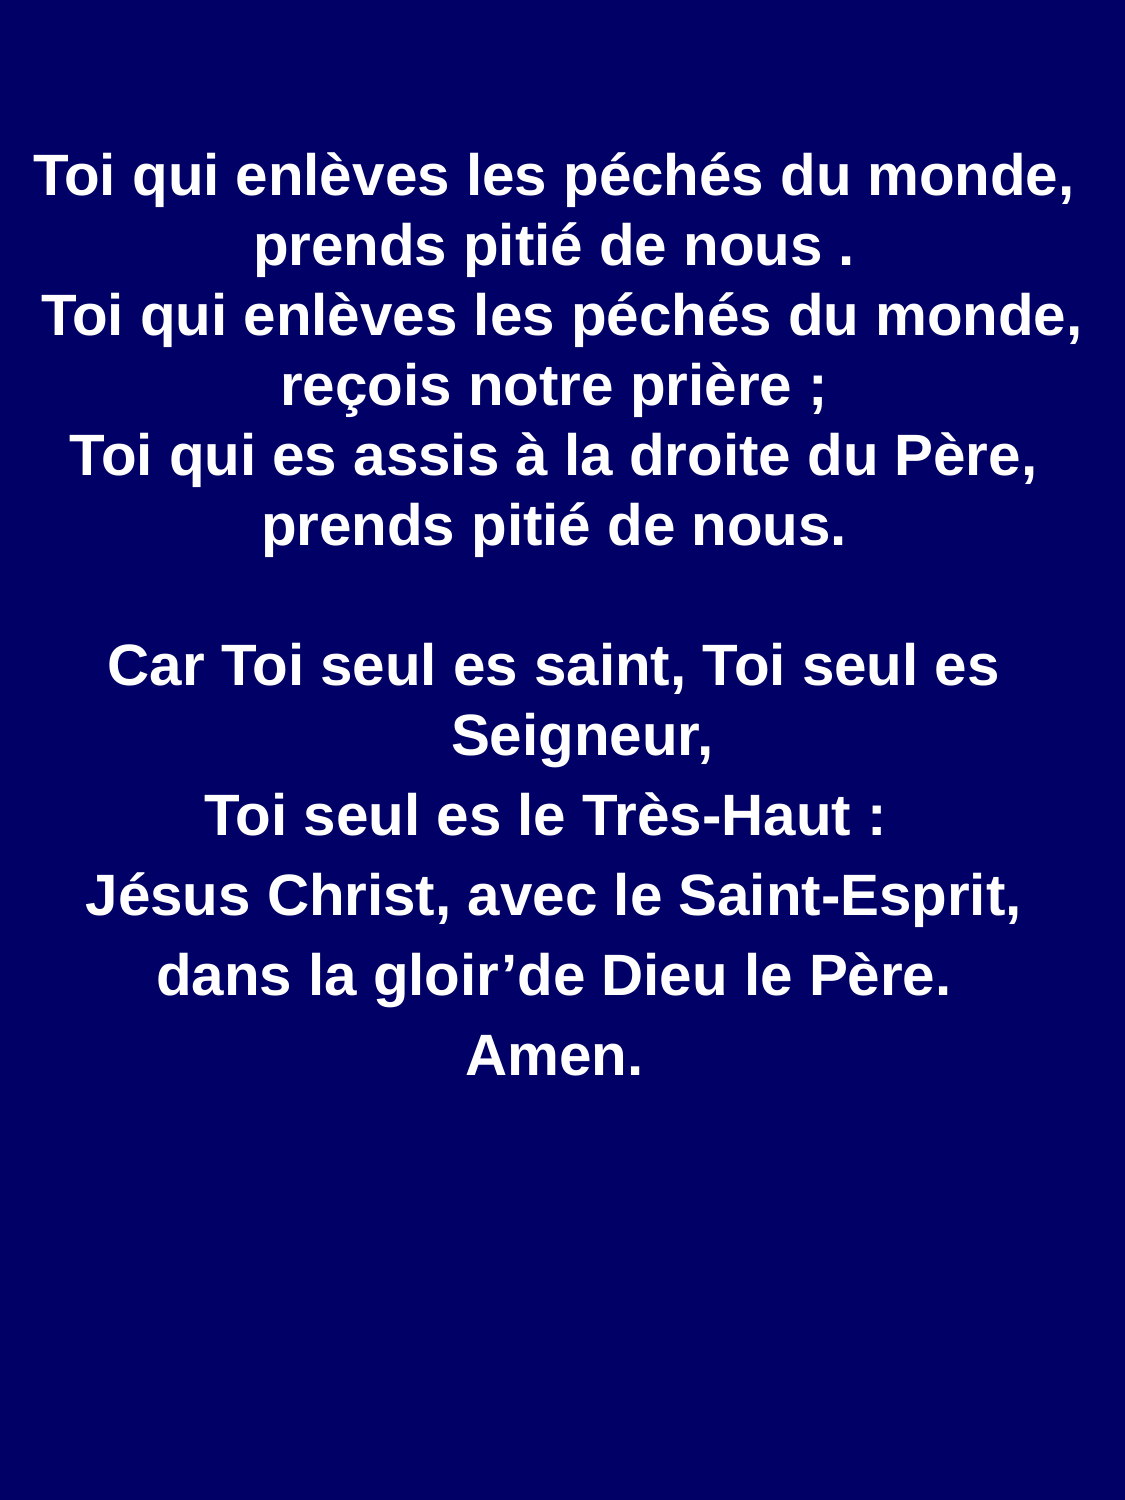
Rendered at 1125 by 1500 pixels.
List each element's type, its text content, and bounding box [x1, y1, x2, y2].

text_box Toi qui enlèves les péchés du monde, prends pitié de nous . Toi qui enlèves les péchés du monde, reçois notre prière ; Toi qui es assis à la droite du Père, prends pitié de nous. Car Toi seul es saint, Toi seul es Seigneur, Toi seul es le Très-Haut : Jésus Christ, avec le Saint-Esprit, dans la gloir’de Dieu le Père. Amen. [0, 129, 1125, 1093]
